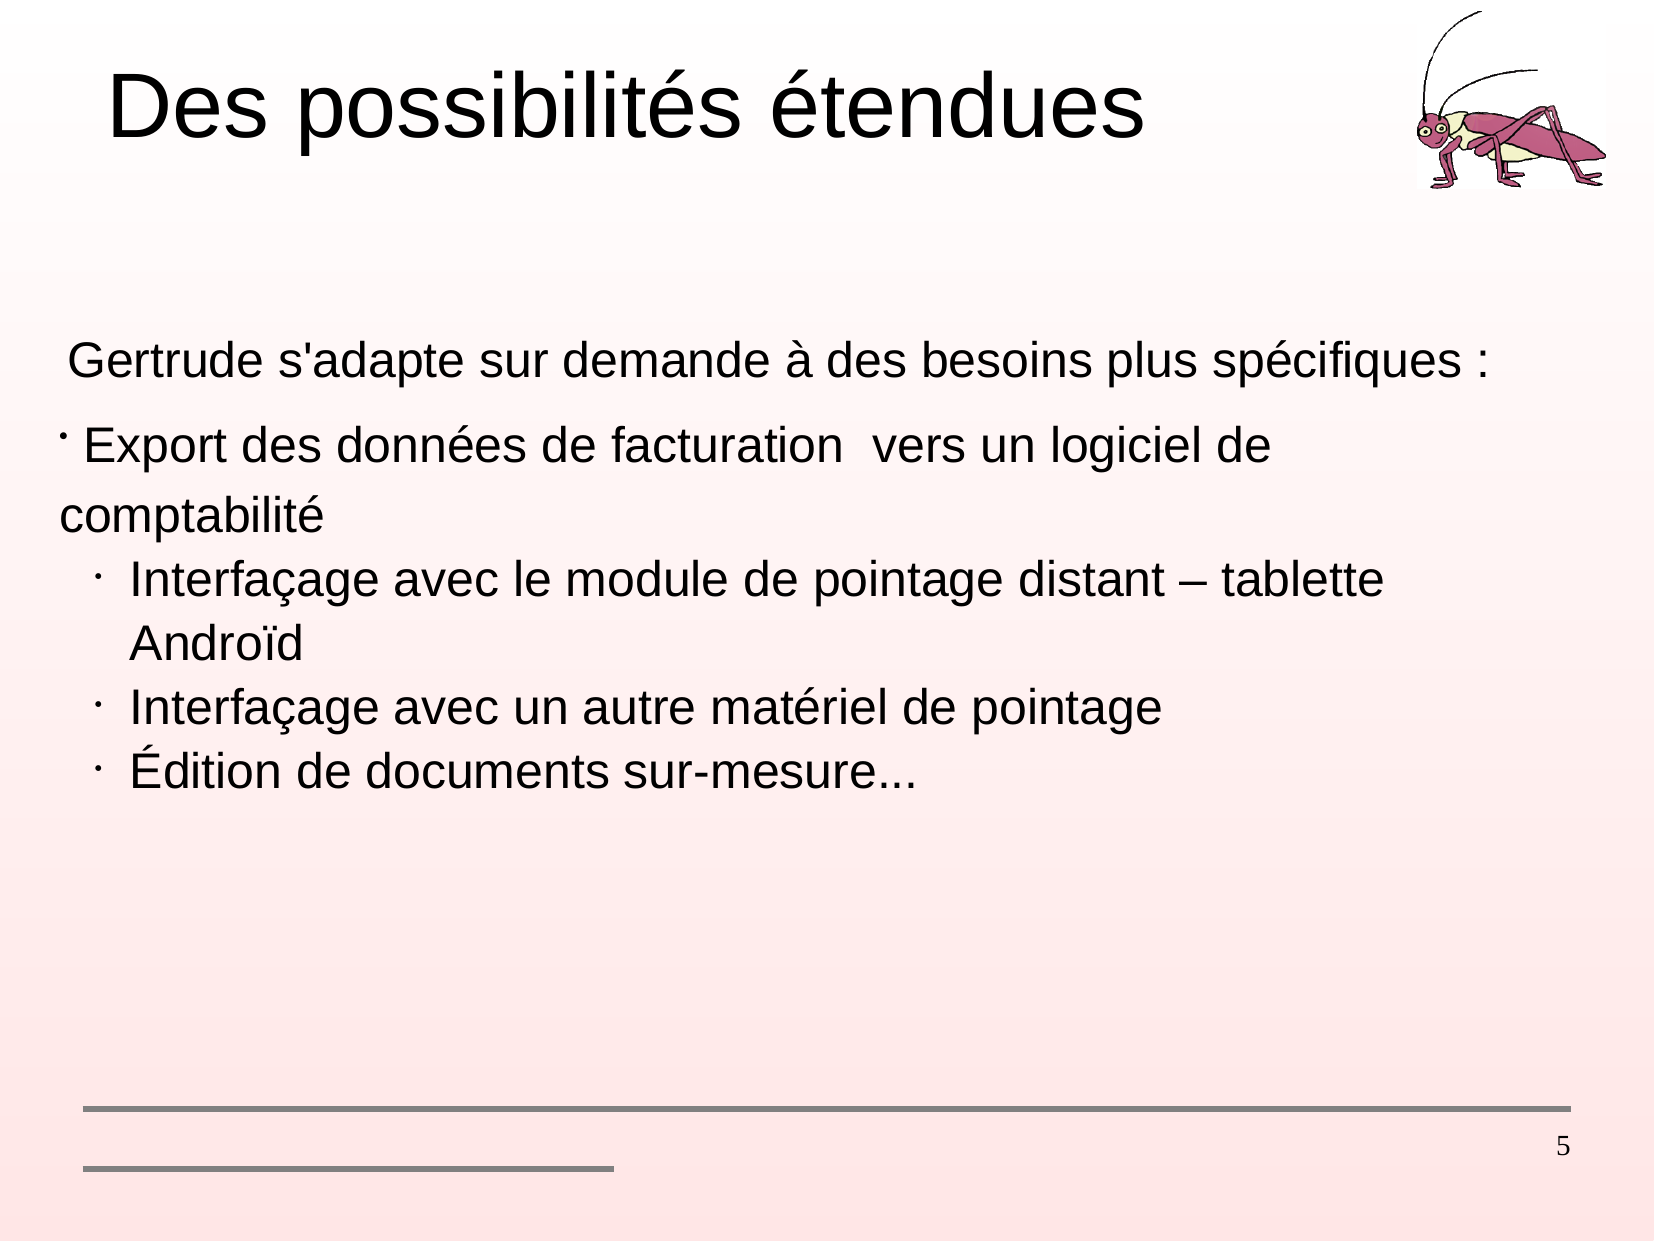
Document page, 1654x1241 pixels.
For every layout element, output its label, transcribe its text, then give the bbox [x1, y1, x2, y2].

subtitle Gertrude s'adapte sur demande à des besoins plus spécifiques : Export des données de facturation vers un logiciel de comptabilité Interfaçage avec le module de pointage distant – tablette Androïd Interfaçage avec un autre matériel de pointage Édition de documents sur-mesure... [59, 200, 1548, 1193]
title Des possibilités étendues [82, 48, 1571, 258]
picture [1417, 11, 1606, 189]
